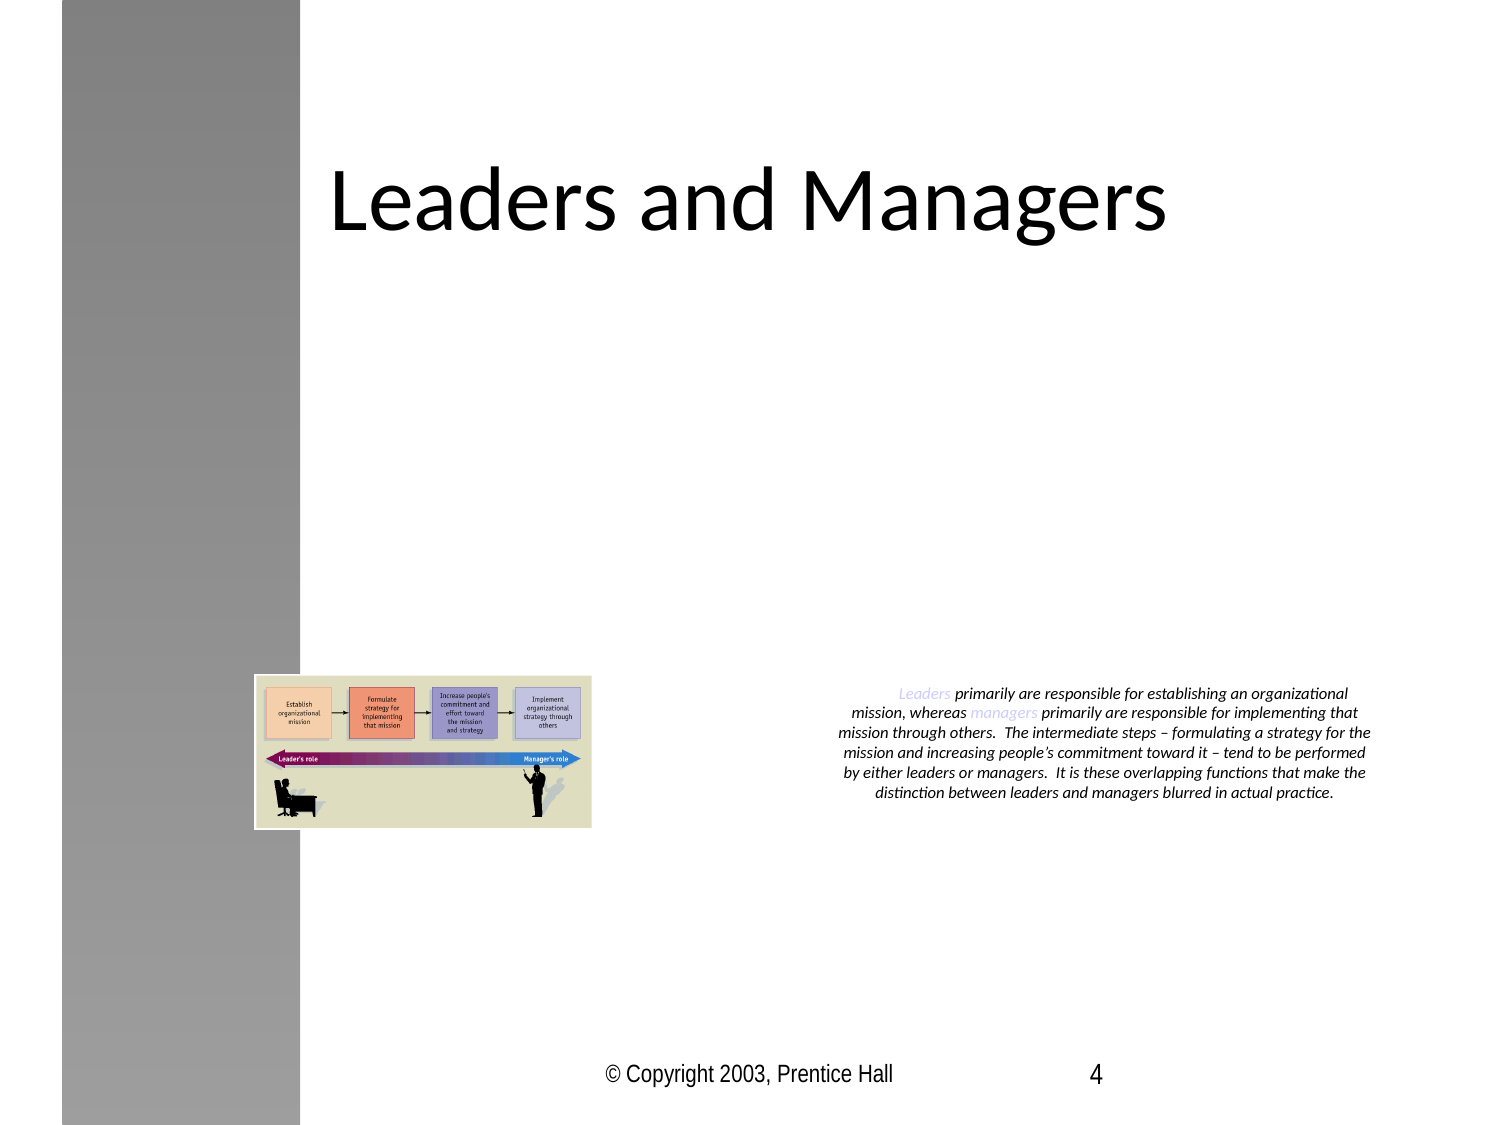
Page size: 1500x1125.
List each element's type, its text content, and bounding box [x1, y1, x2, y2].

text_box © Copyright 2003, Prentice Hall [512, 1042, 988, 1103]
picture [183, 255, 1282, 752]
title Leaders and Managers [112, 99, 1388, 288]
list Leaders primarily are responsible for establishing an organizational mission, whereas managers primarily are responsible for implementing that mission through others. The intermediate steps – formulating a strategy for the mission and increasing people’s commitment toward it – tend to be performed by either leaders or managers. It is these overlapping functions that make the distinction between leaders and managers blurred in actual practice. [112, 774, 1388, 1088]
text_box 4 [1074, 1042, 1426, 1103]
